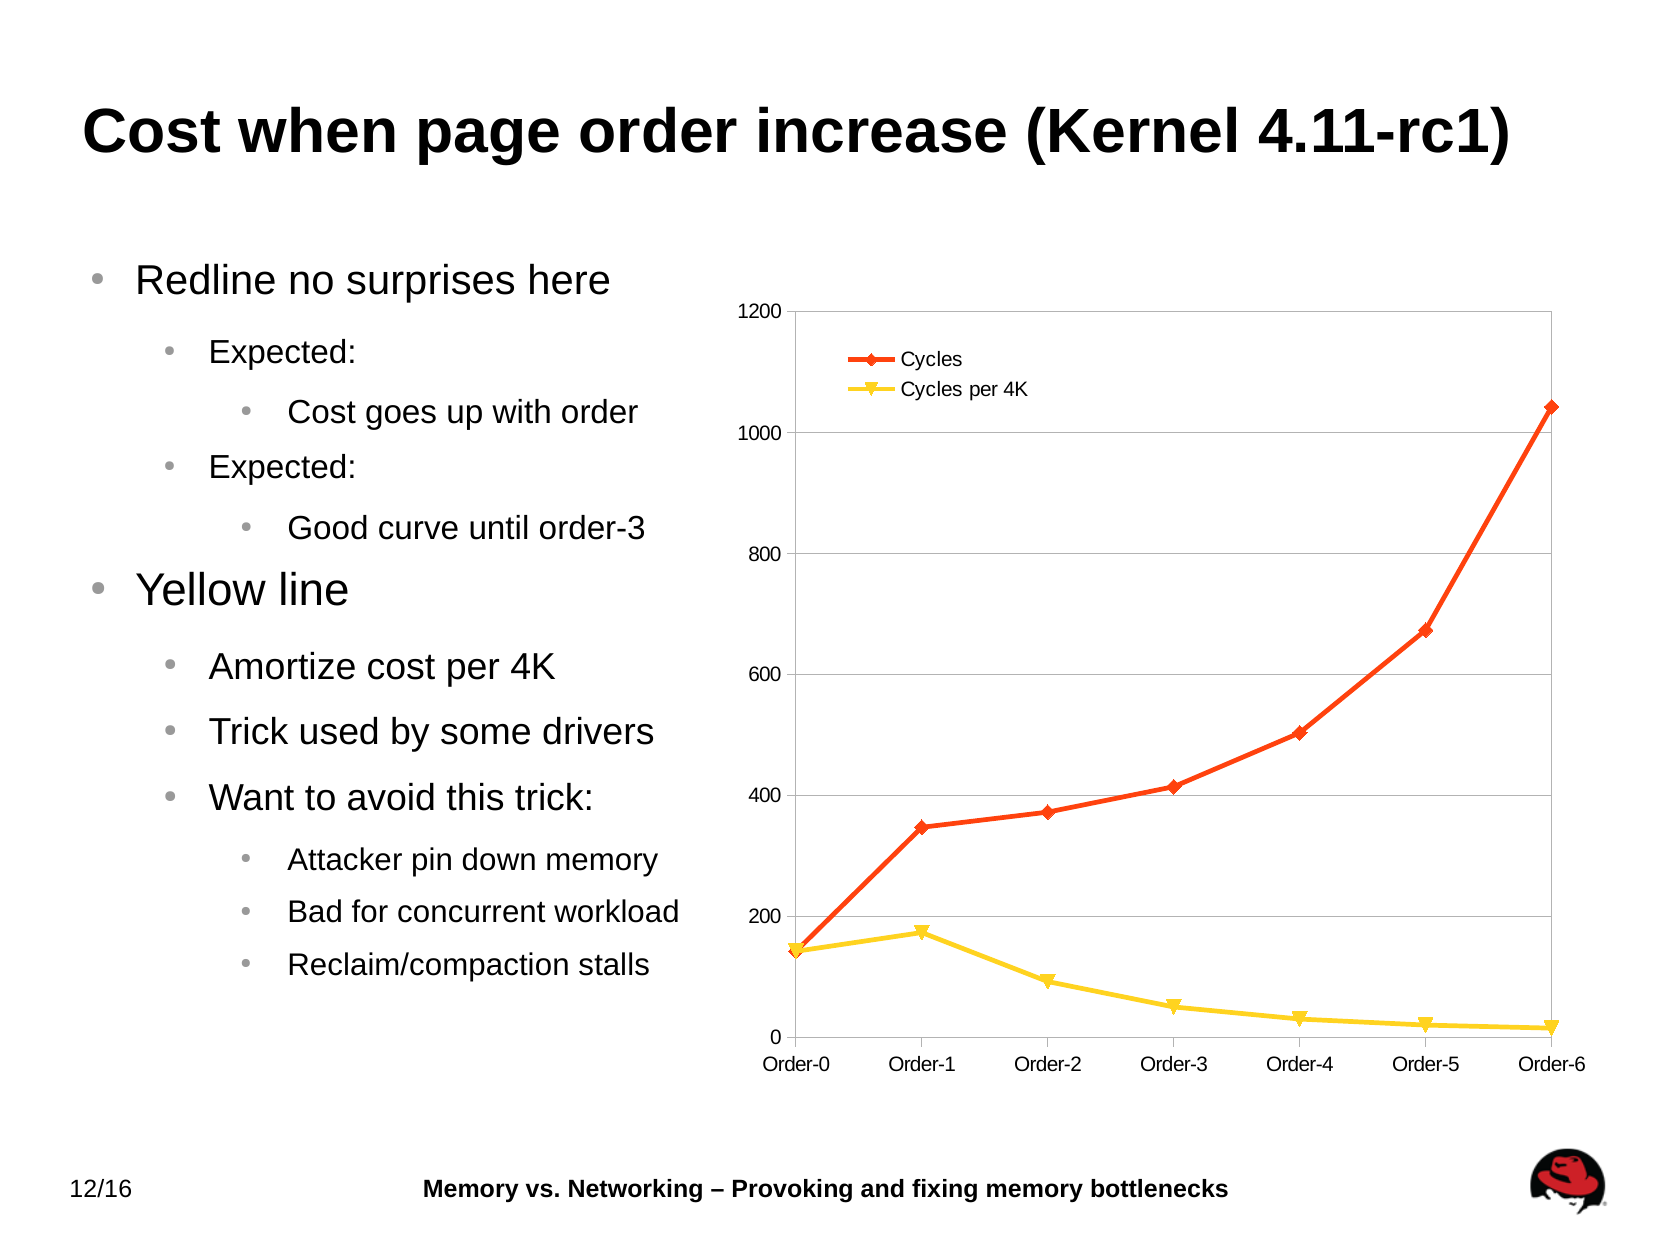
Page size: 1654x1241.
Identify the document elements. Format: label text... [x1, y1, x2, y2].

text_box [82, 37, 1571, 226]
picture [1529, 1146, 1613, 1224]
chart [712, 279, 1589, 1088]
list Redline no surprises here Expected: Cost goes up with order Expected: Good curve until order-3 Yellow line Amortize cost per 4K Trick used by some drivers Want to avoid this trick: Attacker pin down memory Bad for concurrent workload Reclaim/compaction stalls [75, 256, 739, 1051]
